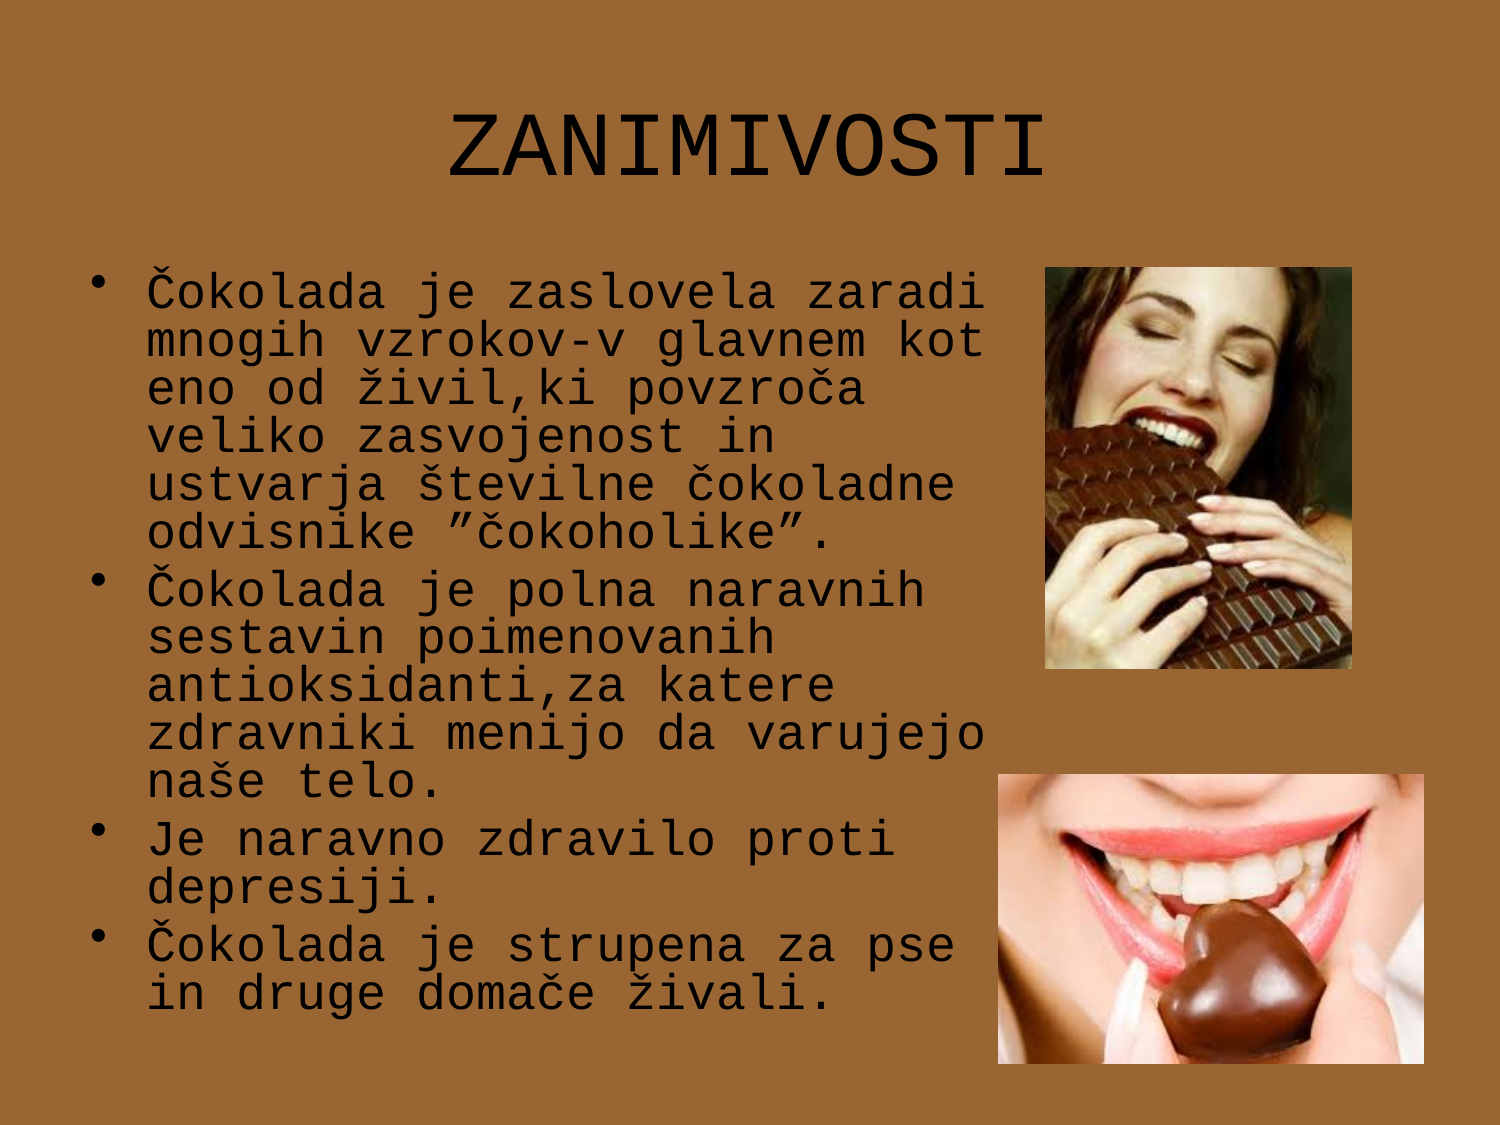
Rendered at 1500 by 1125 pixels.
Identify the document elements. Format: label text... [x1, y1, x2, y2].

title ZANIMIVOSTI [75, 45, 1425, 233]
list Čokolada je zaslovela zaradi mnogih vzrokov-v glavnem kot eno od živil,ki povzroča veliko zasvojenost in ustvarja številne čokoladne odvisnike ”čokoholike”. Čokolada je polna naravnih sestavin poimenovanih antioksidanti,za katere zdravniki menijo da varujejo naše telo. Je naravno zdravilo proti depresiji. Čokolada je strupena za pse in druge domače živali. [75, 262, 1034, 1083]
picture [1045, 267, 1352, 669]
picture [998, 774, 1424, 1064]
